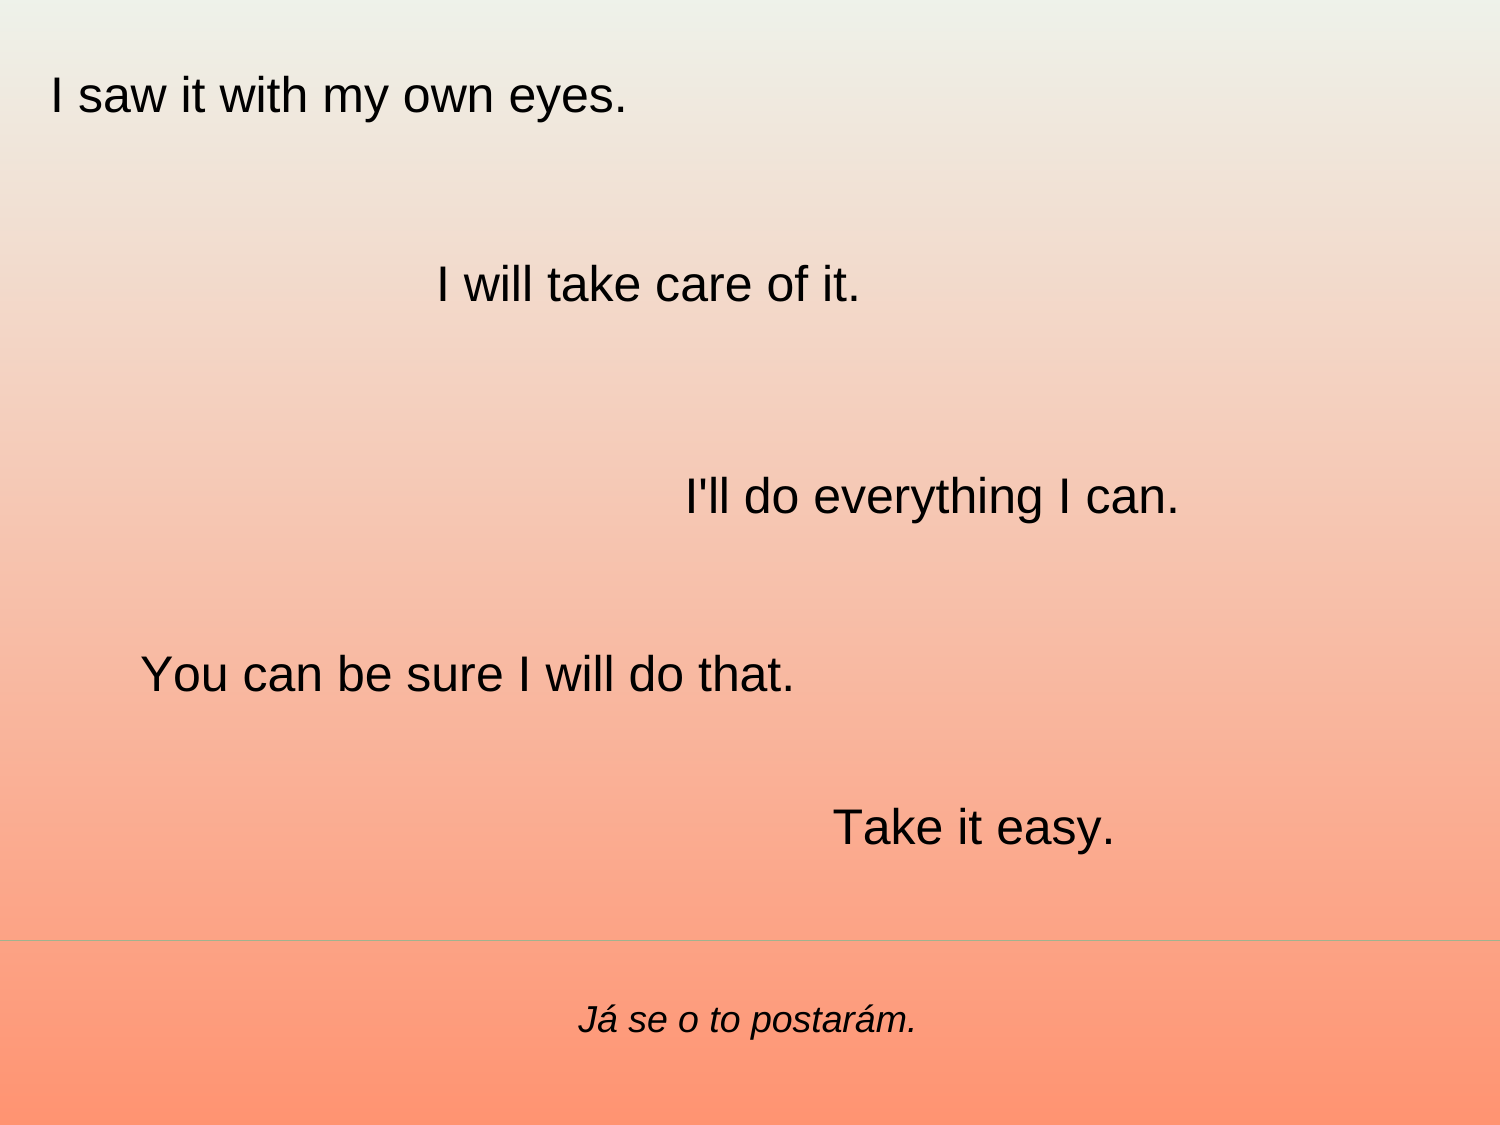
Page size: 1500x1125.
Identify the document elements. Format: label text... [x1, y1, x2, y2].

text_box I will take care of it. [421, 243, 877, 319]
text_box Já se o to postarám. [563, 987, 933, 1049]
text_box I'll do everything I can. [669, 456, 1196, 532]
text_box You can be sure I will do that. [125, 633, 811, 709]
text_box Take it easy. [817, 786, 1131, 863]
text_box I saw it with my own eyes. [35, 54, 739, 131]
